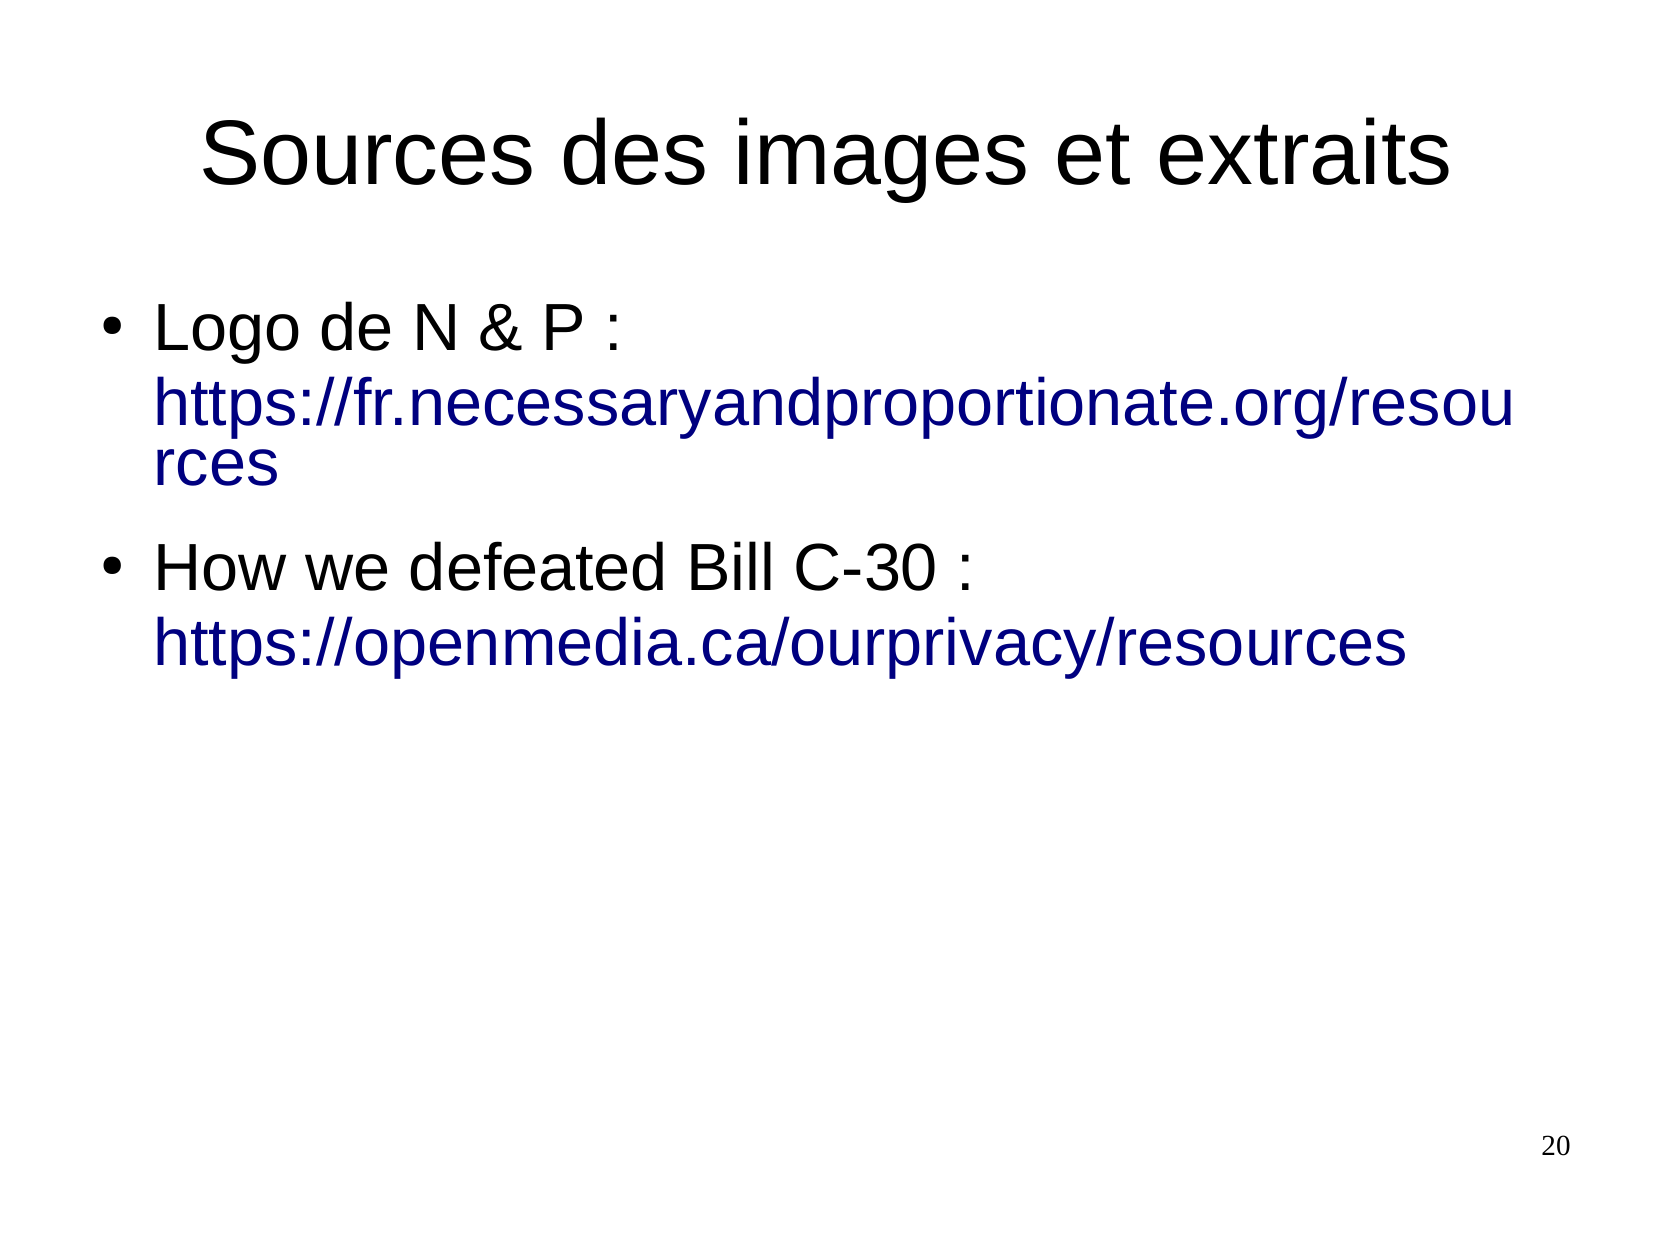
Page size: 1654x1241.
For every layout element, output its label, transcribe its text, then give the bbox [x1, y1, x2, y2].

list Logo de N & P : https://fr.necessaryandproportionate.org/resources How we defeated Bill C-30 : https://openmedia.ca/ourprivacy/resources [82, 290, 1538, 1010]
title Sources des images et extraits [82, 49, 1571, 257]
